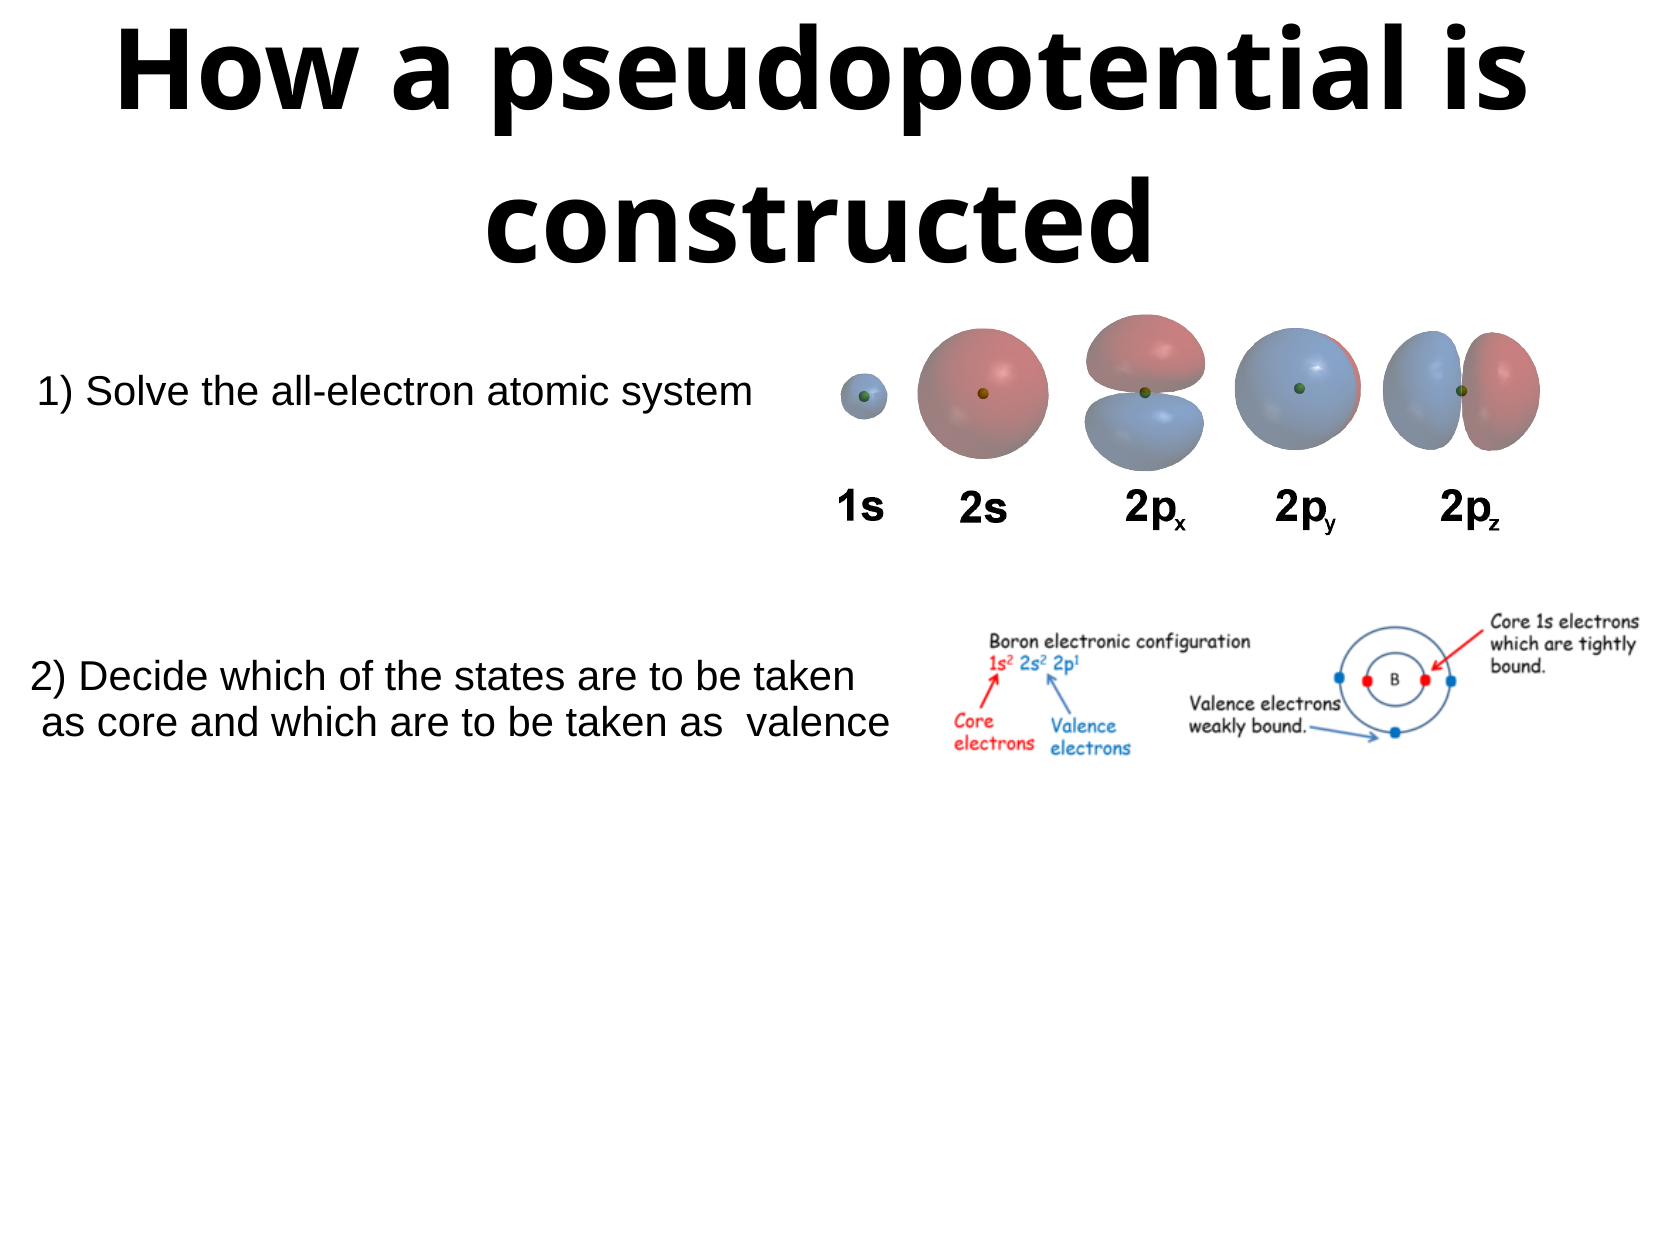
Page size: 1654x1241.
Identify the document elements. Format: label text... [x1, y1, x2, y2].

picture [810, 292, 1570, 541]
title How a pseudopotential is constructed [30, 30, 1613, 256]
text_box 2) Decide which of the states are to be taken as core and which are to be taken as valence [15, 645, 918, 753]
picture [943, 584, 1651, 847]
text_box 1) Solve the all-electron atomic system [10, 360, 841, 422]
